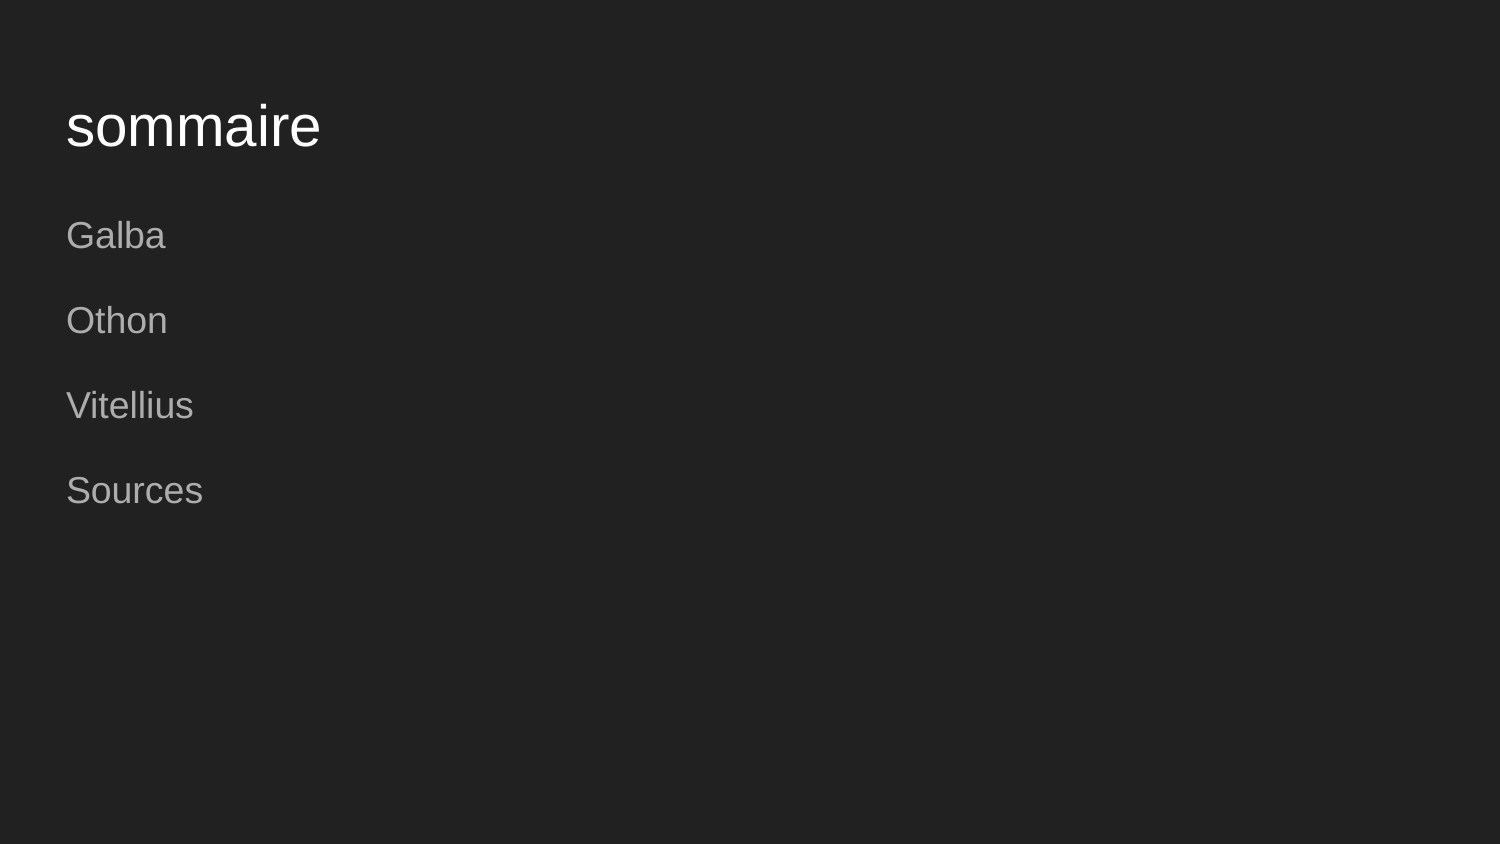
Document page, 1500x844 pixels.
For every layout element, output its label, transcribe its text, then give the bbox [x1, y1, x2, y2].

list Galba Othon Vitellius Sources [51, 189, 1449, 750]
title sommaire [51, 72, 1449, 167]
